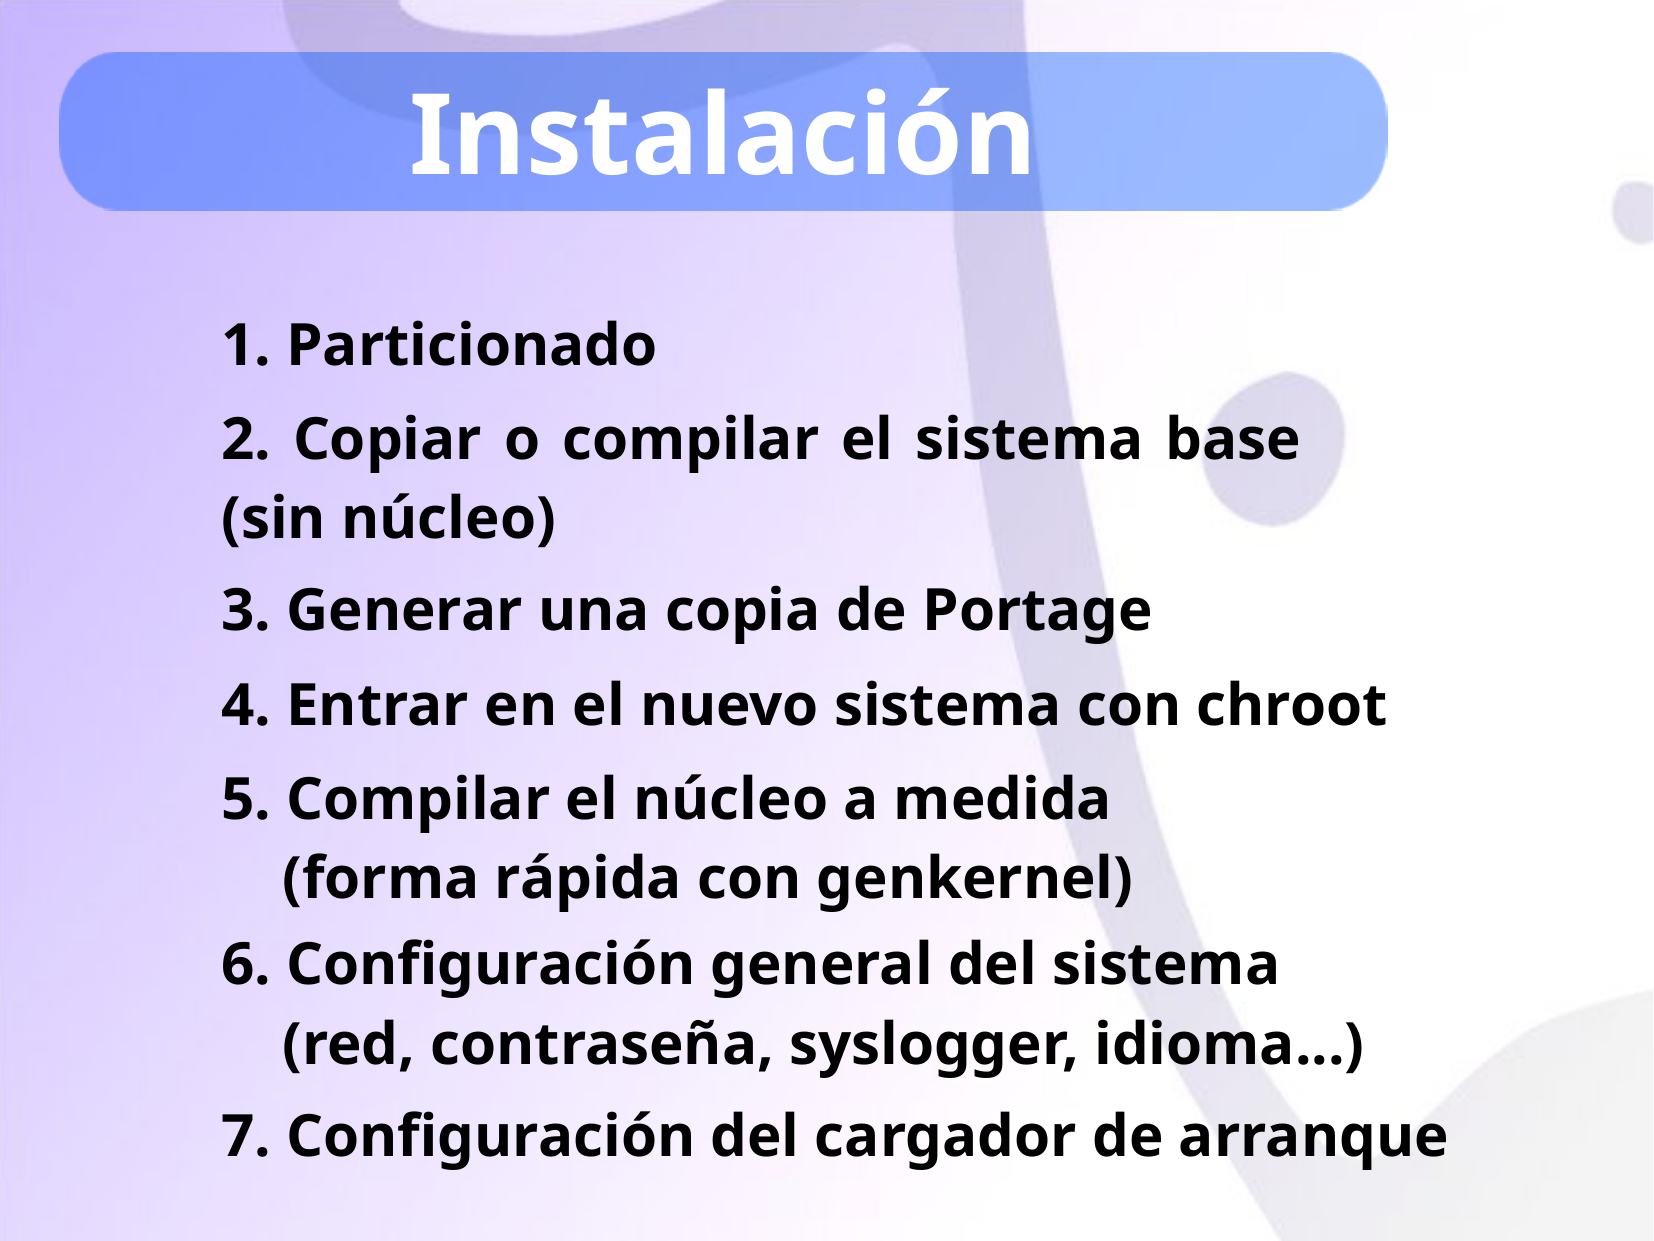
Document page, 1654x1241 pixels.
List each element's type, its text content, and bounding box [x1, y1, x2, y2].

text_box 1. Particionado [206, 295, 680, 388]
text_box 3. Generar una copia de Portage [206, 561, 1270, 653]
text_box 5. Compilar el núcleo a medida (forma rápida con genkernel) [206, 750, 1270, 915]
text_box 6. Configuración general del sistema (red, contraseña, syslogger, idioma...) [206, 915, 1506, 1085]
text_box 2. Copiar o compilar el sistema base (sin núcleo) [206, 389, 1447, 559]
picture [0, 0, 1654, 1241]
text_box 7. Configuración del cargador de arranque [206, 1086, 1565, 1179]
text_box 4. Entrar en el nuevo sistema con chroot [206, 655, 1506, 748]
